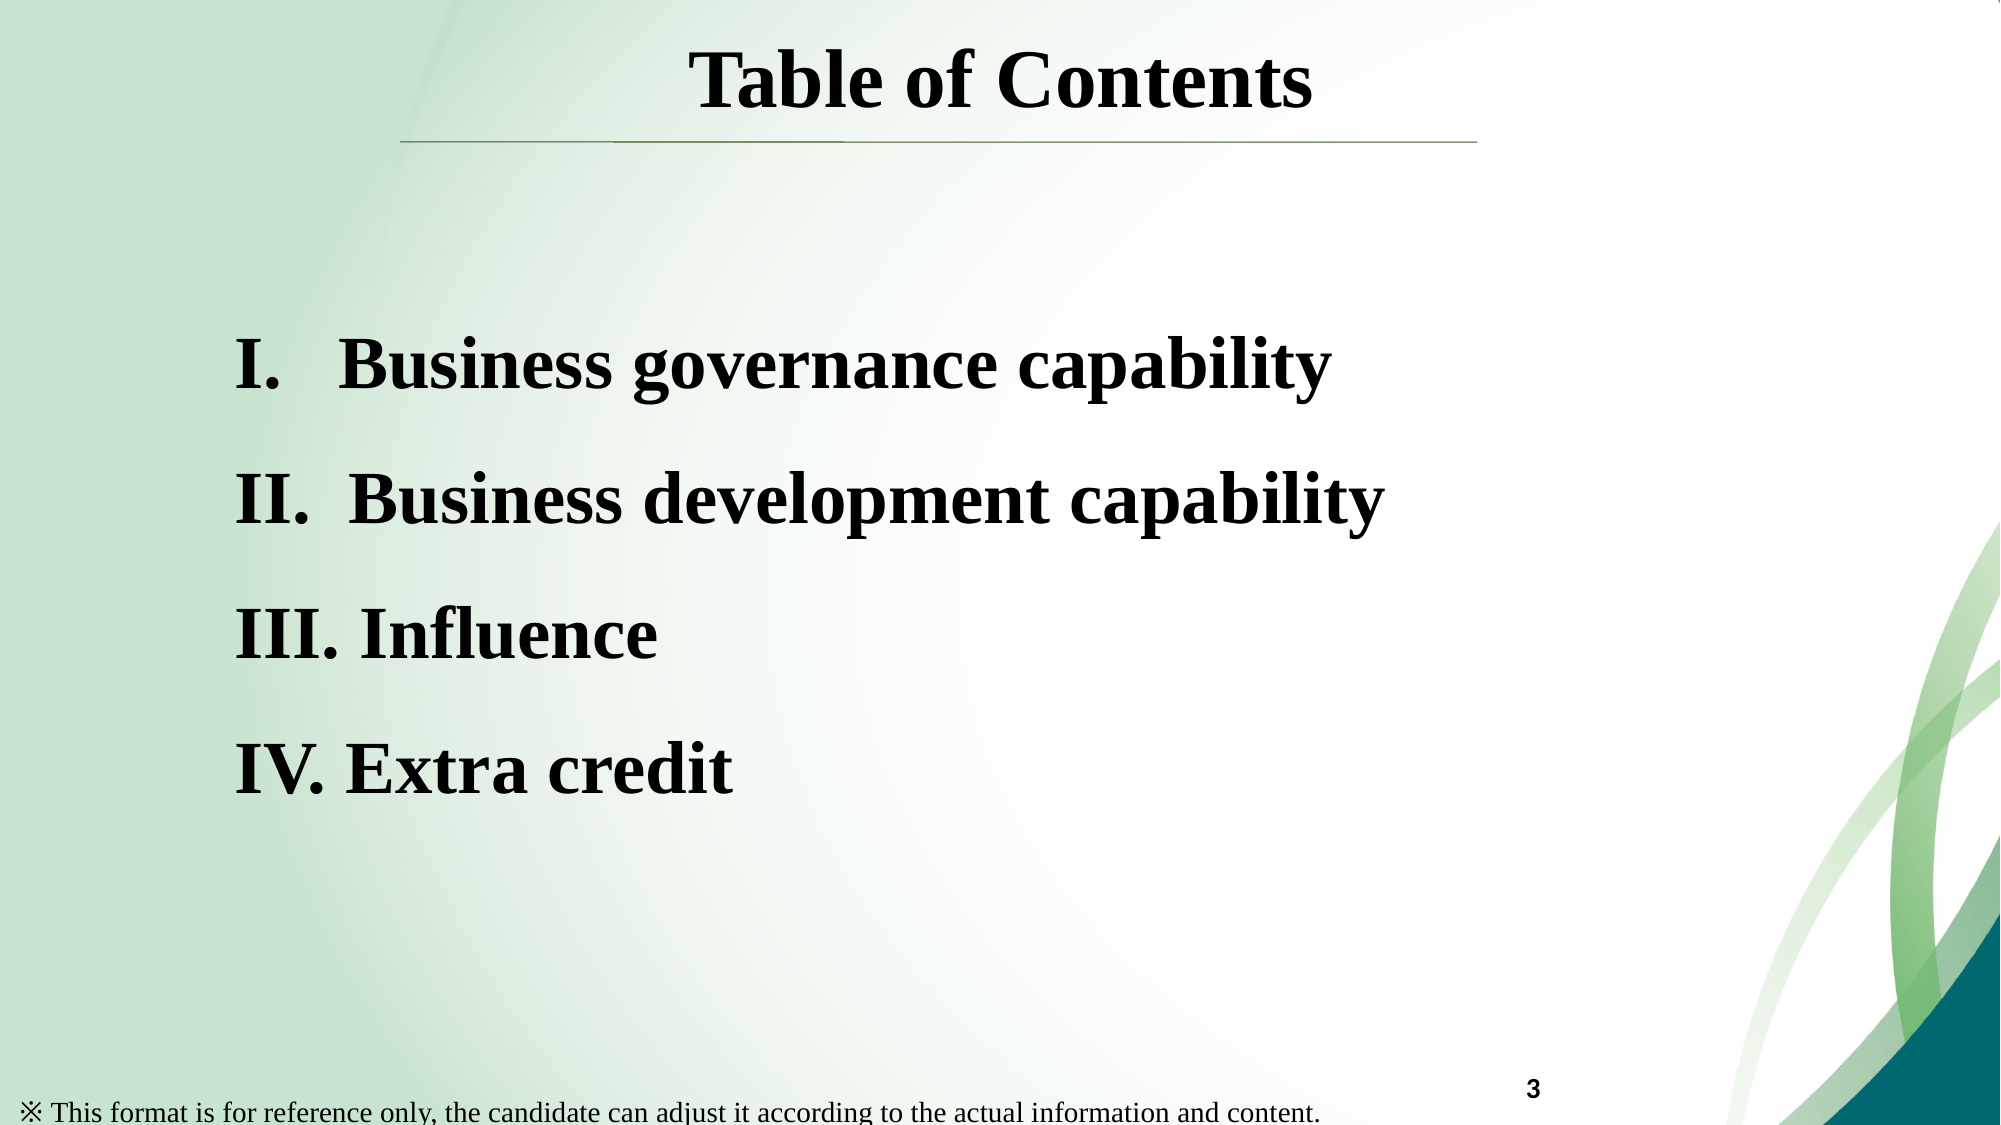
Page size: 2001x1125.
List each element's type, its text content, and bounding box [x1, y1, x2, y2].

title Table of Contents [5, 9, 1998, 132]
text_box 3 [1518, 1053, 1969, 1114]
text_box I. Business governance capability II. Business development capability III. Influence IV. Extra credit [227, 254, 1773, 790]
text_box ※ This format is for reference only, the candidate can adjust it according to the actual information and content. [12, 1068, 1330, 1125]
